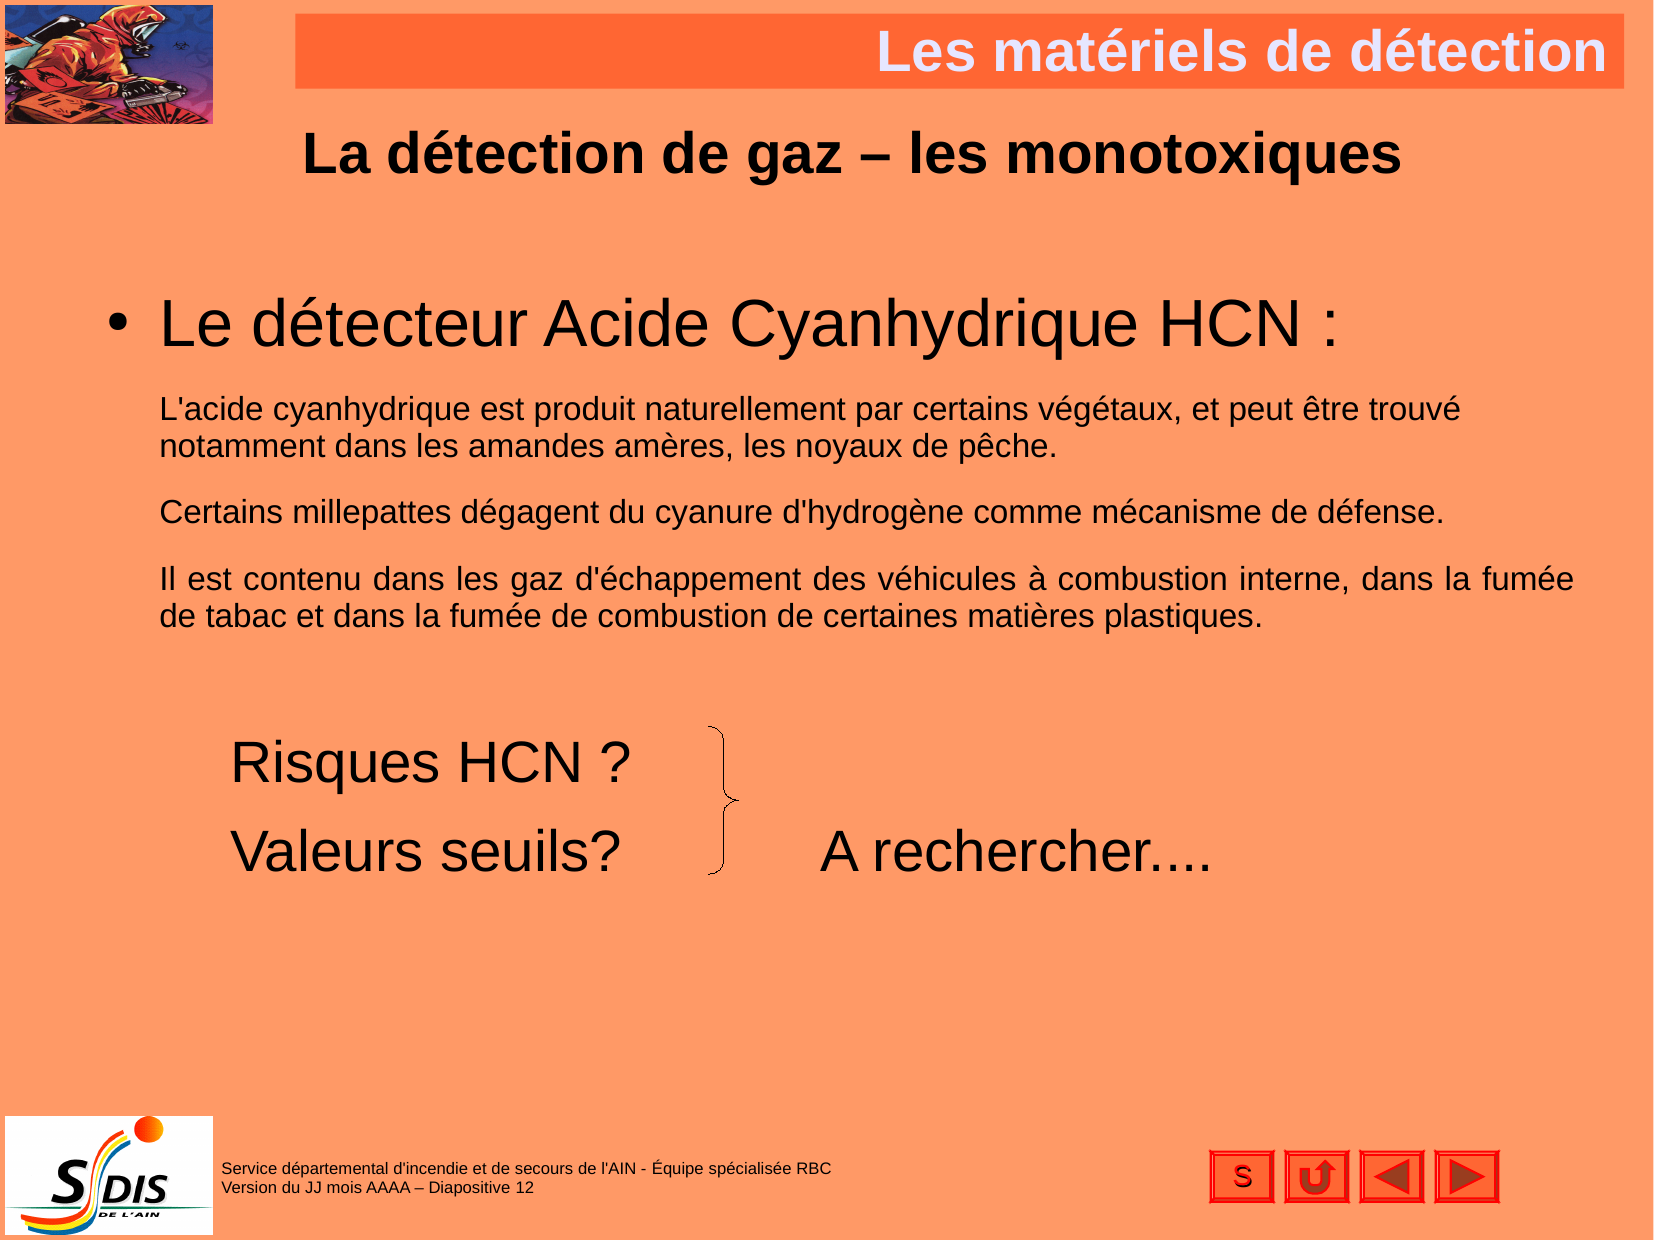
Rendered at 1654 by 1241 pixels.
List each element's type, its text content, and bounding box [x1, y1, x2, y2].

text_box Les matériels de détection [295, 13, 1625, 89]
text_box La détection de gaz – les monotoxiques [287, 112, 1420, 193]
list Le détecteur Acide Cyanhydrique HCN : L'acide cyanhydrique est produit naturellement par certains végétaux, et peut être trouvé notamment dans les amandes amères, les noyaux de pêche. Certains millepattes dégagent du cyanure d'hydrogène comme mécanisme de défense. Il est contenu dans les gaz d'échappement des véhicules à combustion interne, dans la fumée de tabac et dans la fumée de combustion de certaines matières plastiques. Risques HCN ? Valeurs seuils? A rechercher.... [88, 285, 1577, 1105]
picture [5, 5, 213, 124]
picture [5, 1116, 213, 1235]
